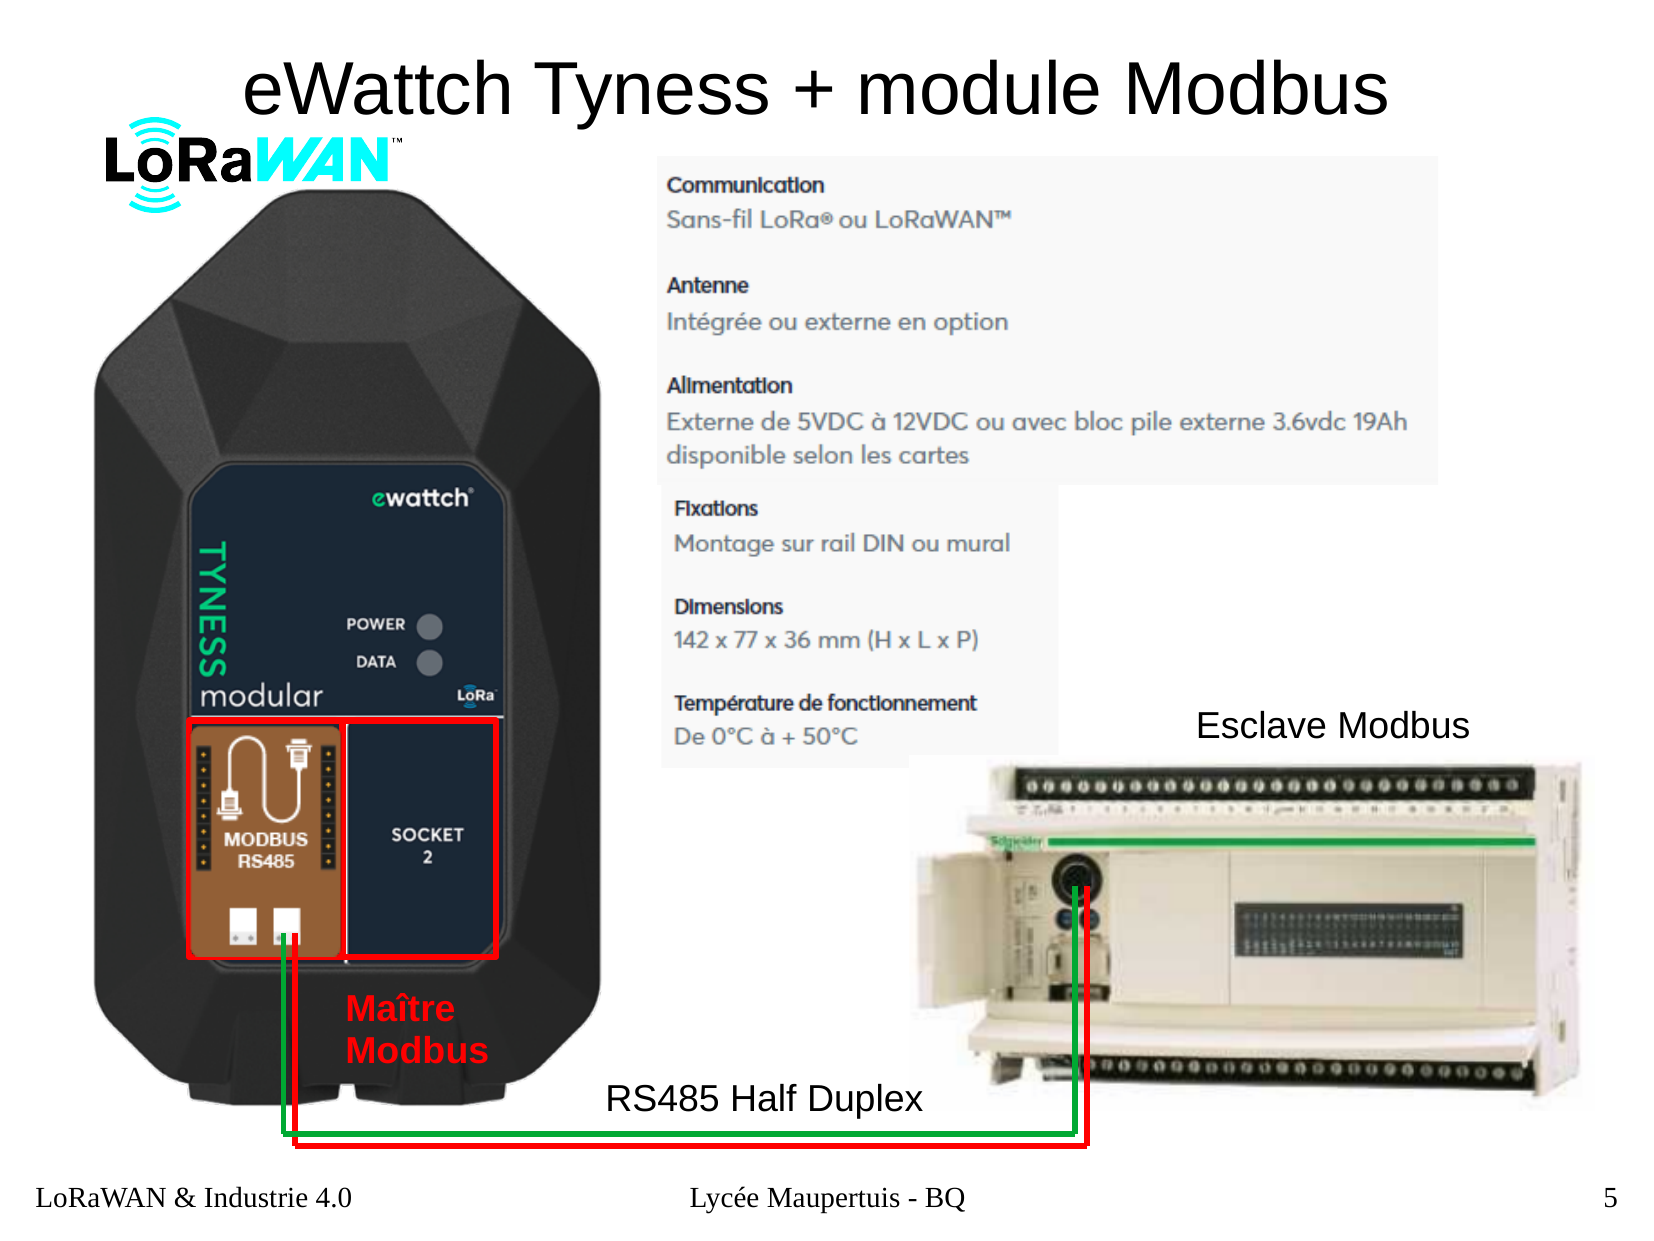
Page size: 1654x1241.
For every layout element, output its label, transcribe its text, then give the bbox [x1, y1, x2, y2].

title eWattch Tyness + module Modbus [35, 35, 1619, 142]
picture [286, 960, 292, 1107]
picture [346, 724, 493, 954]
picture [188, 724, 343, 957]
picture [93, 117, 603, 1107]
text_box RS485 Half Duplex [590, 1070, 959, 1134]
text_box Esclave Modbus [1181, 696, 1489, 756]
text_box Maître Modbus [330, 980, 508, 1080]
picture [657, 156, 1595, 1111]
